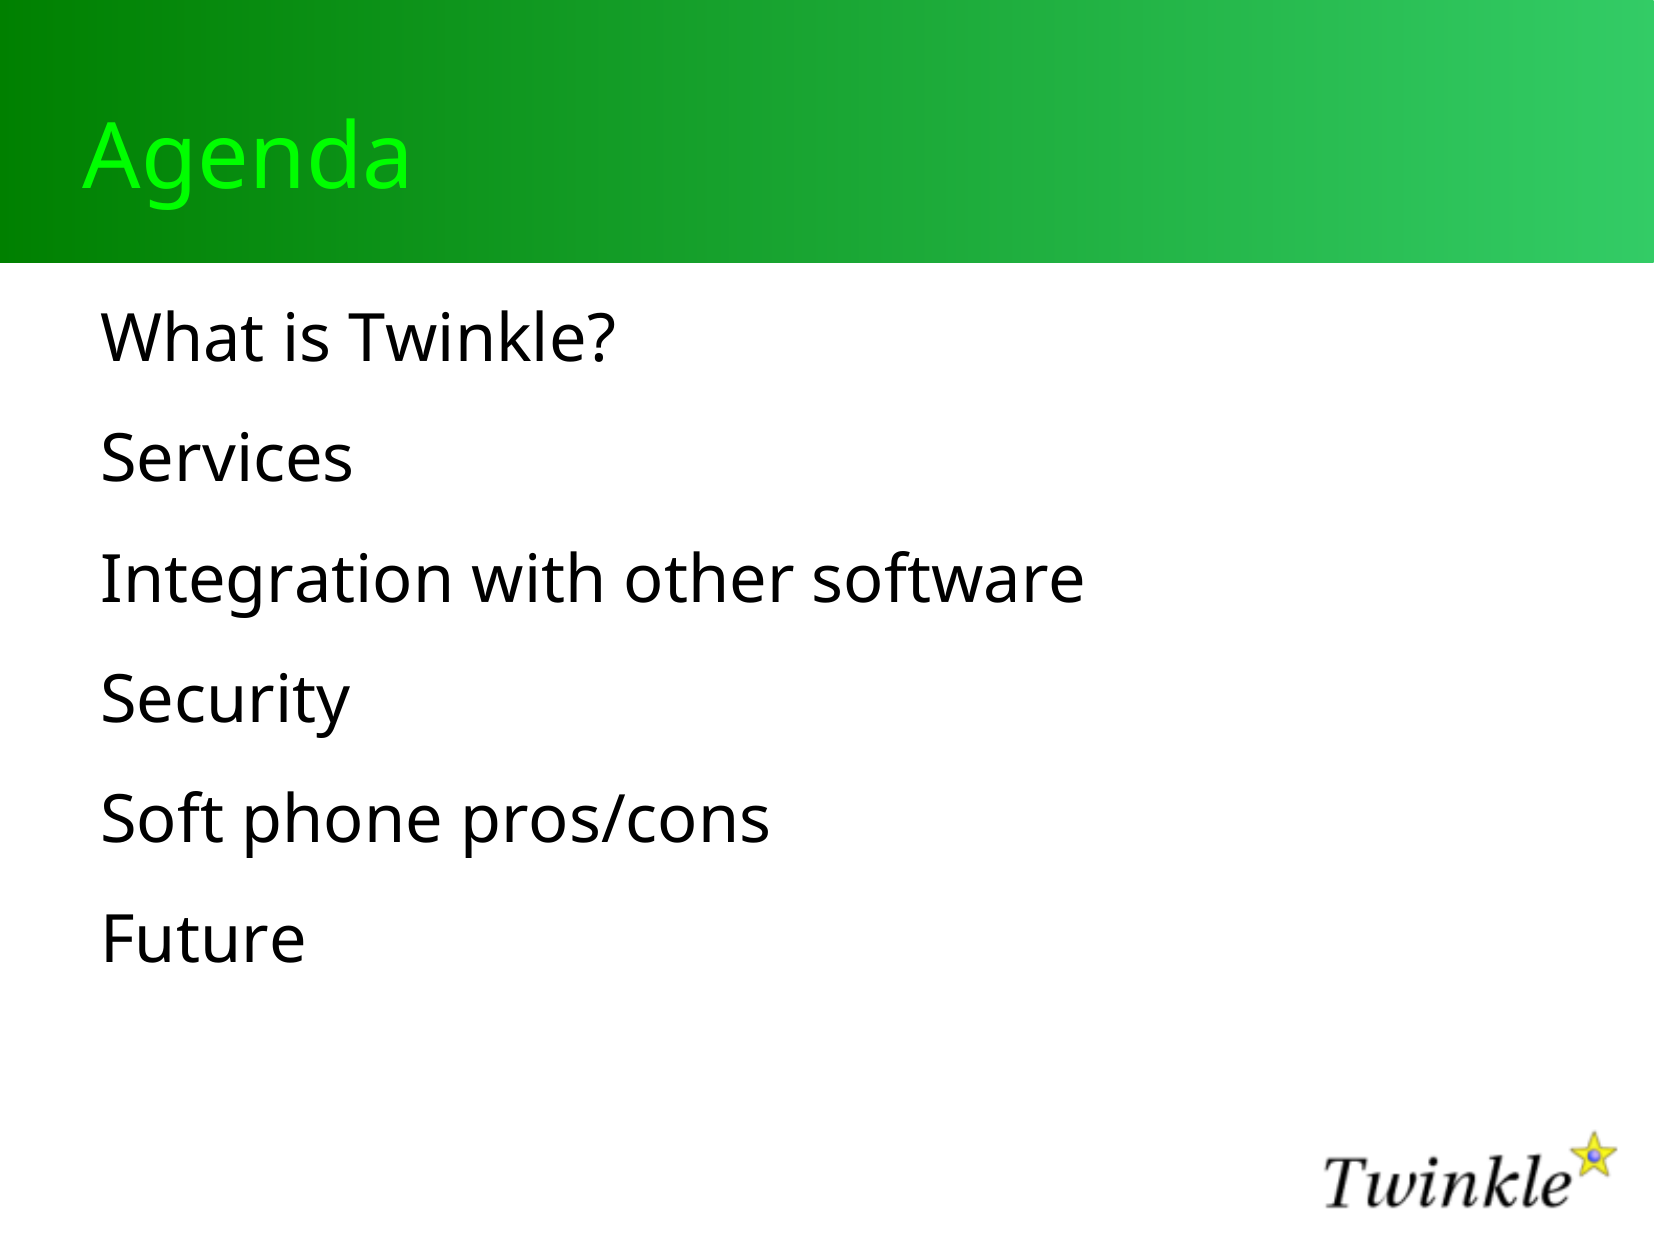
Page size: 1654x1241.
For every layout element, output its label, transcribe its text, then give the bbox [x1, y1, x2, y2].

list What is Twinkle? Services Integration with other software Security Soft phone pros/cons Future [82, 290, 1571, 1094]
picture [1312, 1124, 1626, 1221]
title Agenda [82, 49, 1571, 257]
